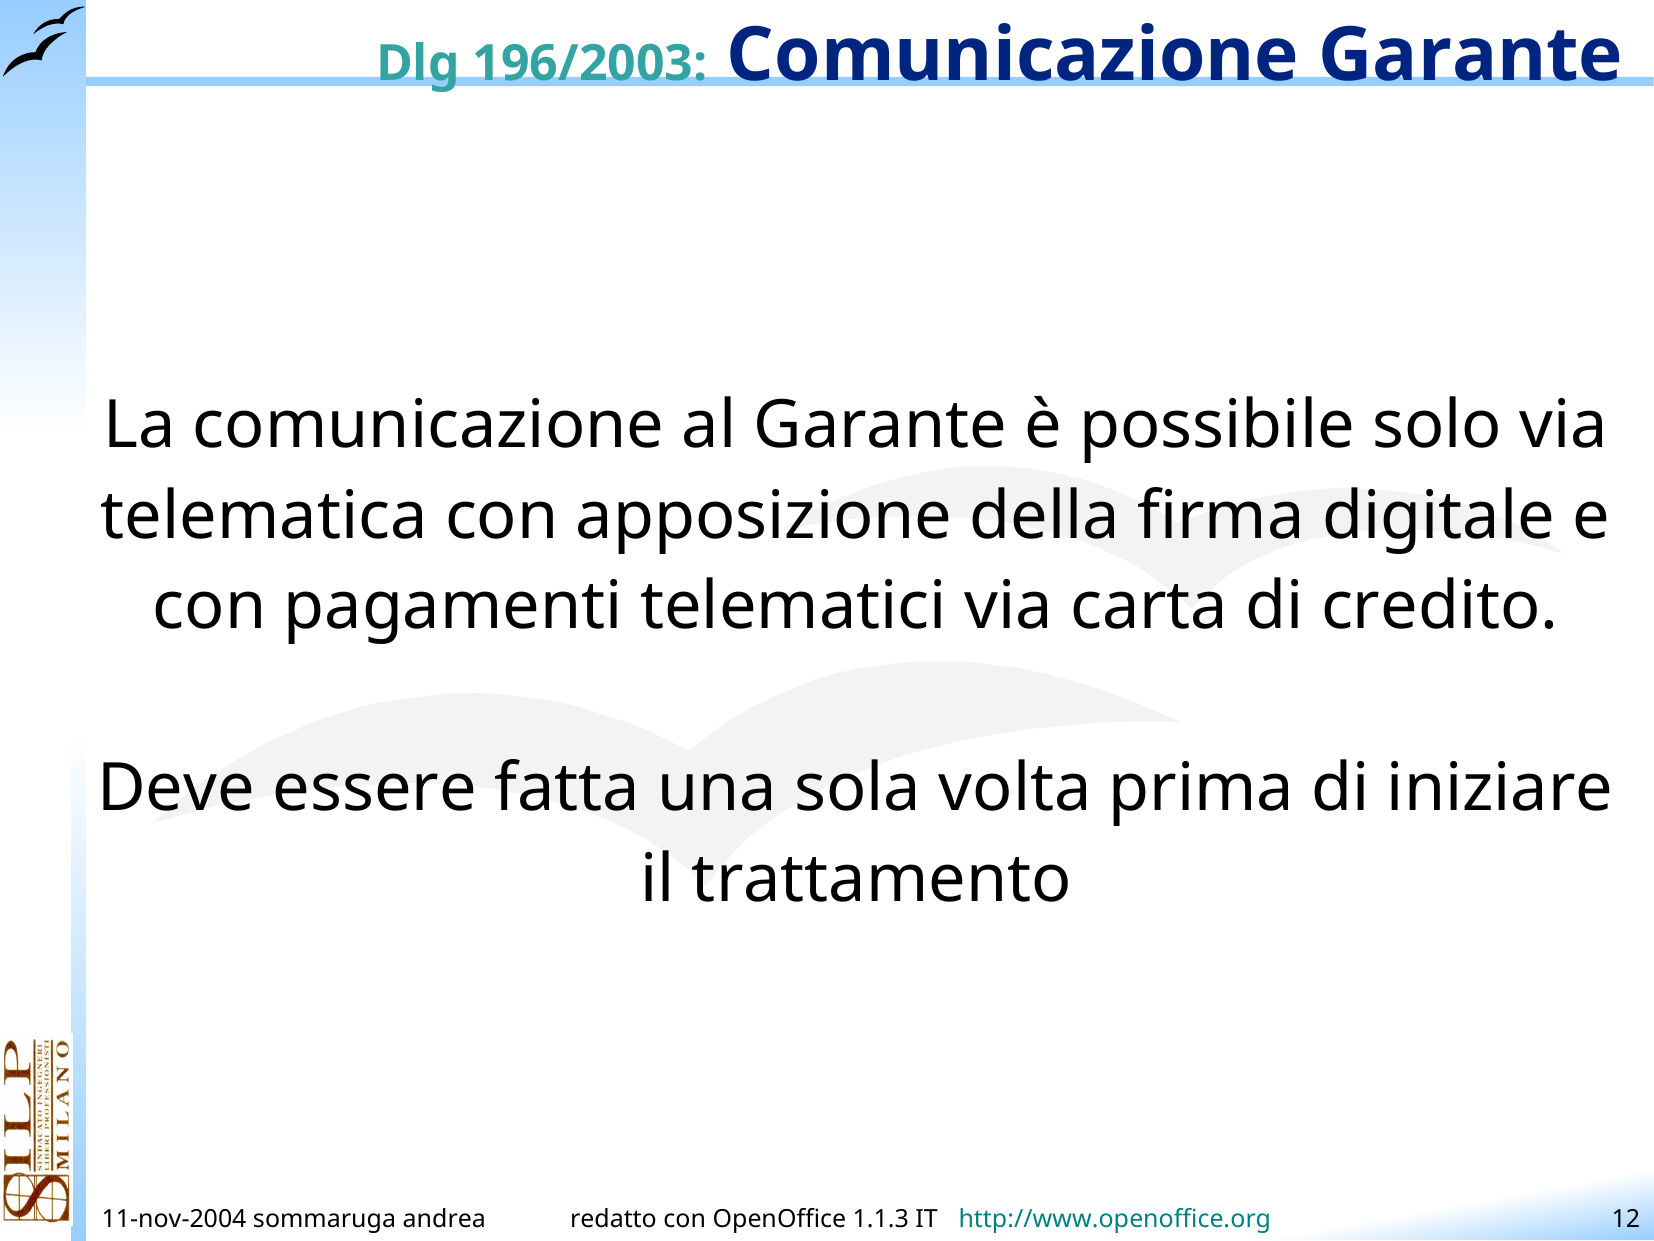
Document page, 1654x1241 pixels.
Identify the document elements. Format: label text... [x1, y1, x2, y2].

picture [0, 1033, 73, 1226]
subtitle La comunicazione al Garante è possibile solo via telematica con apposizione della firma digitale e con pagamenti telematici via carta di credito. Deve essere fatta una sola volta prima di iniziare il trattamento [85, 134, 1628, 1163]
title Dlg 196/2003: Comunicazione Garante [85, 0, 1654, 104]
